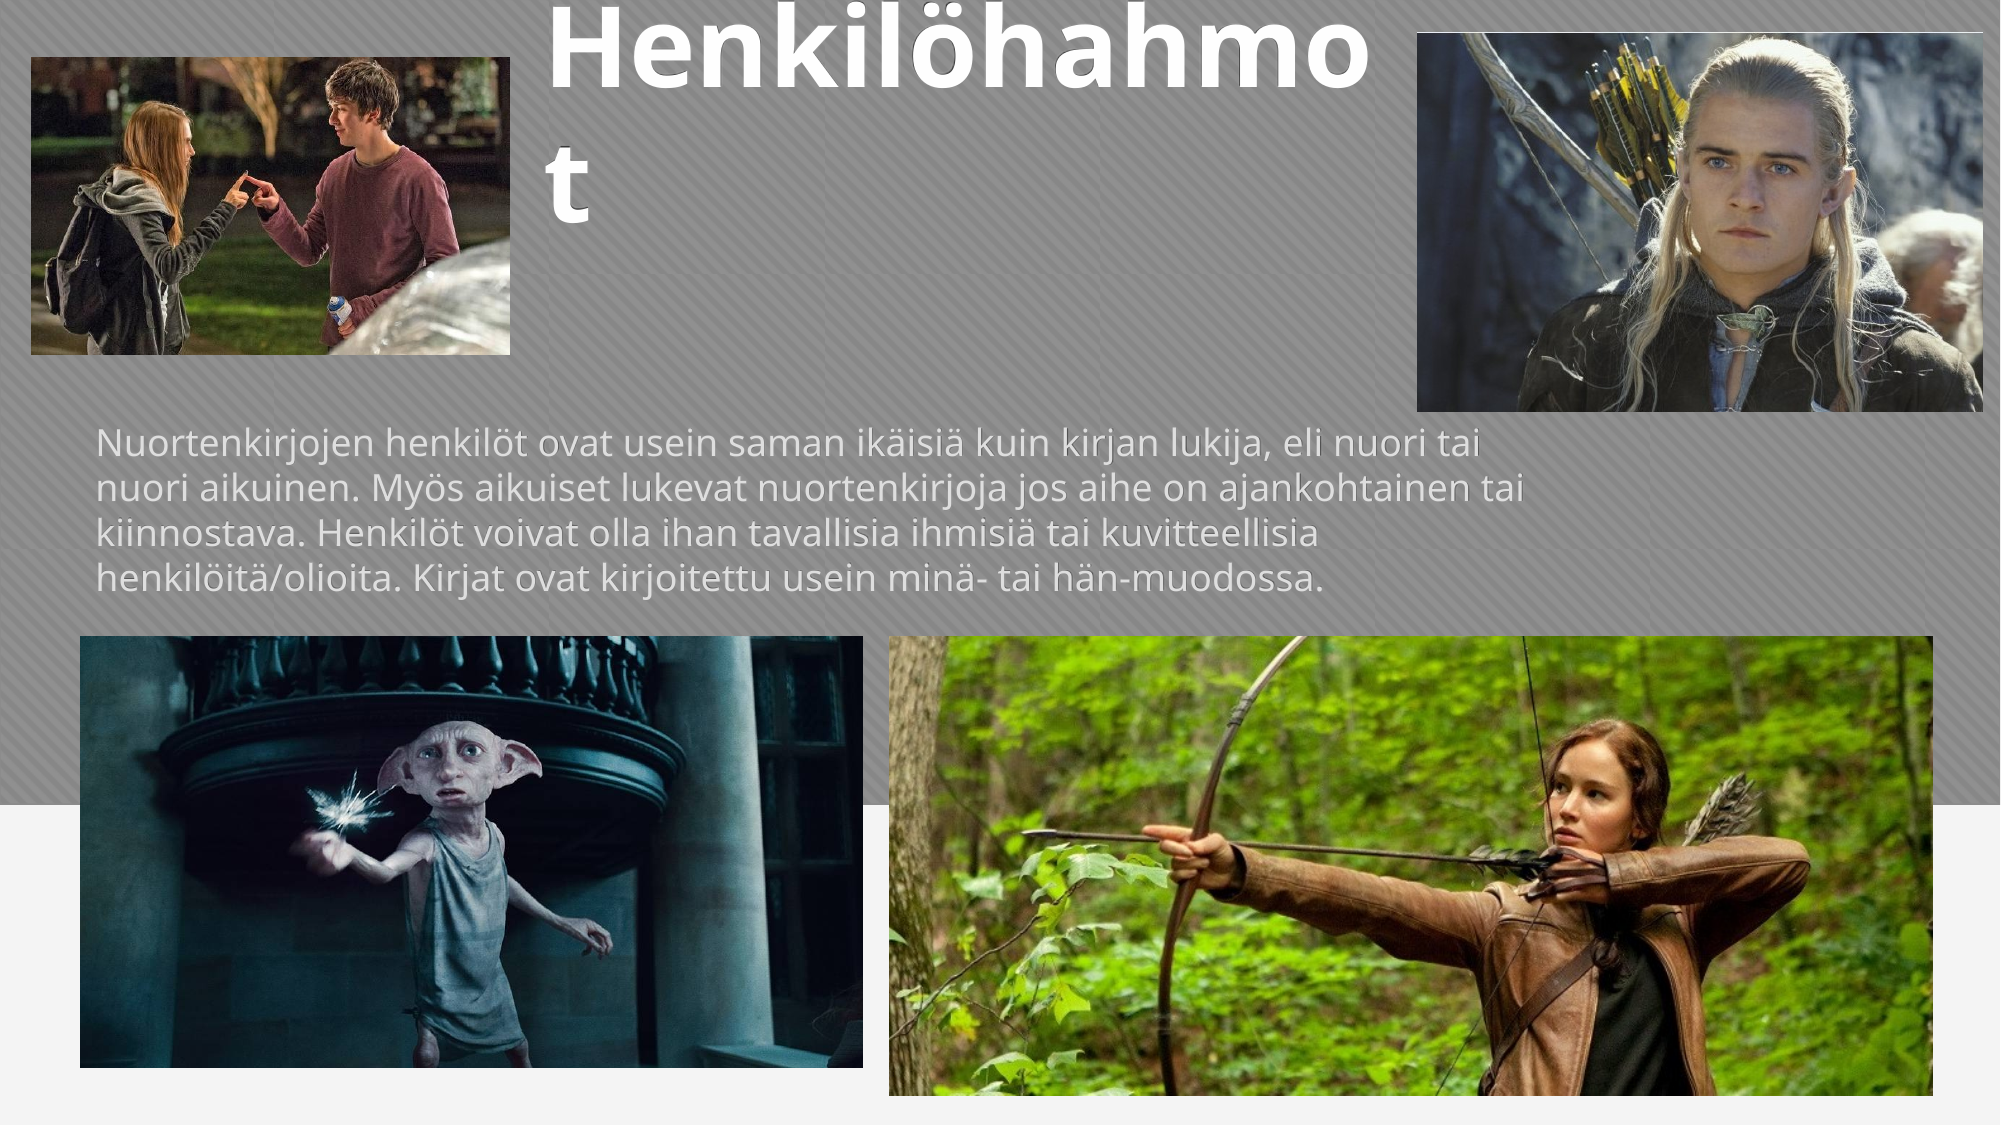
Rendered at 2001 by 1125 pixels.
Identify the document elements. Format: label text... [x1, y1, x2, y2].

subtitle Nuortenkirjojen henkilöt ovat usein saman ikäisiä kuin kirjan lukija, eli nuori tai nuori aikuinen. Myös aikuiset lukevat nuortenkirjoja jos aihe on ajankohtainen tai kiinnostava. Henkilöt voivat olla ihan tavallisia ihmisiä tai kuvitteellisia henkilöitä/olioita. Kirjat ovat kirjoitettu usein minä- tai hän-muodossa. [80, 411, 1581, 684]
picture [889, 636, 1933, 1096]
picture [31, 57, 510, 355]
picture [80, 636, 863, 1068]
picture [1417, 32, 1983, 412]
title Henkilöhahmot [528, 0, 1398, 252]
